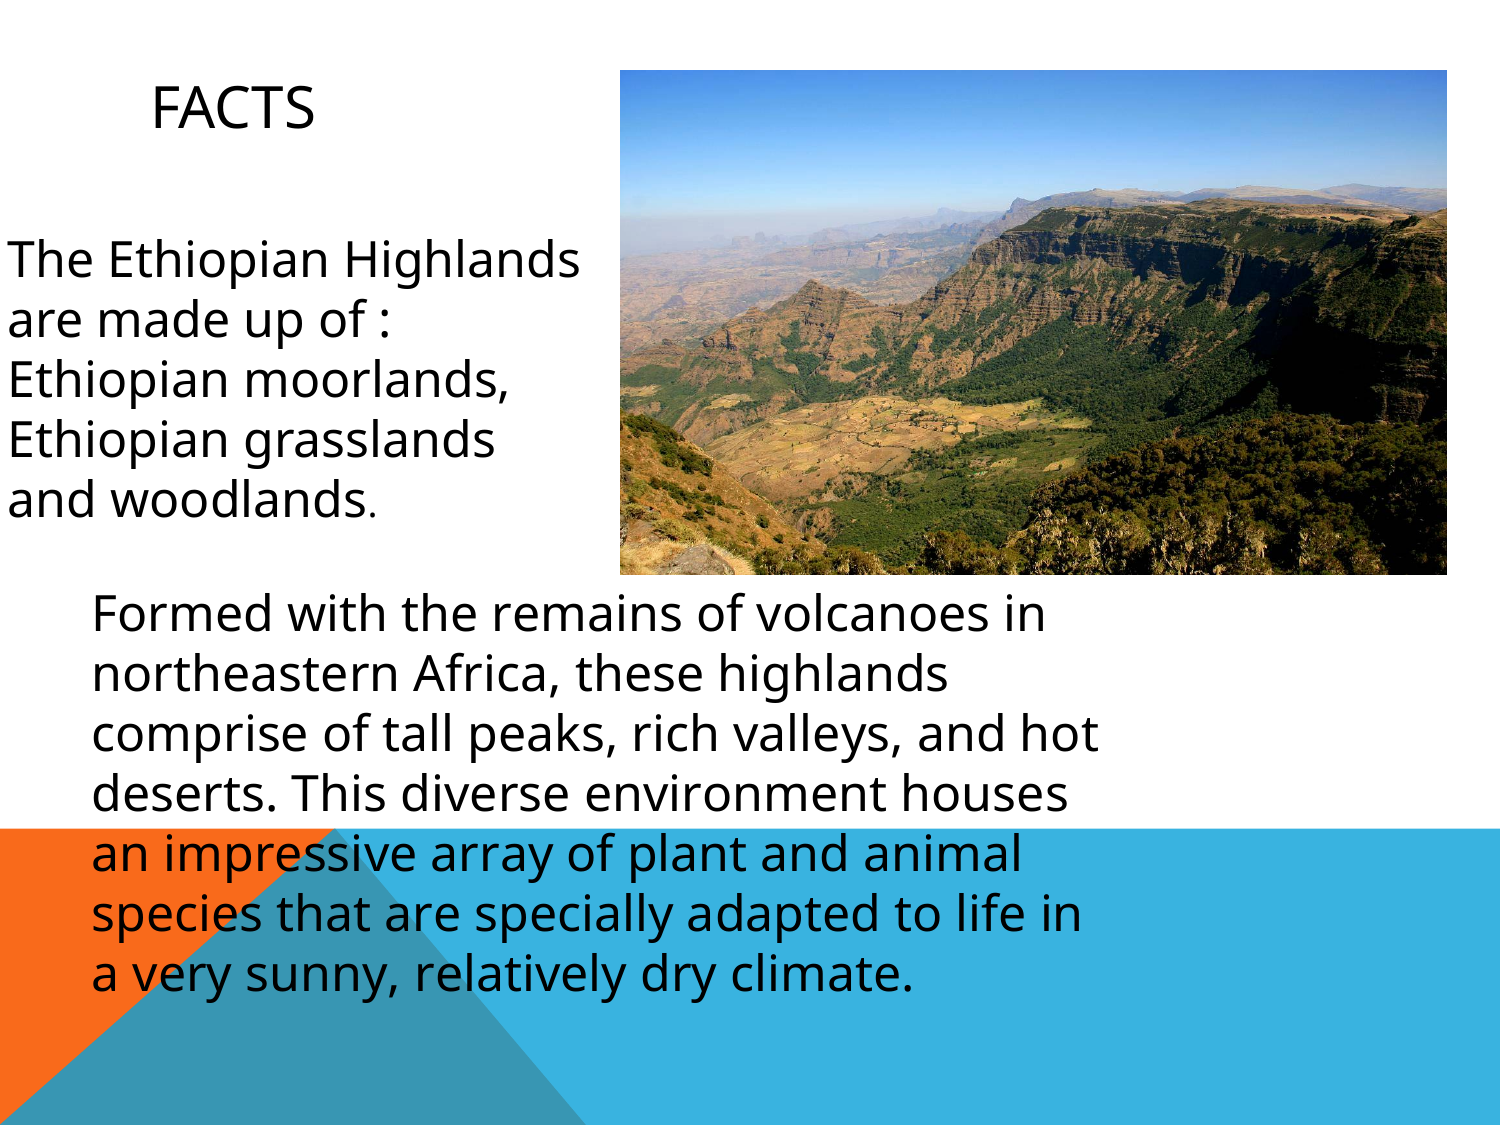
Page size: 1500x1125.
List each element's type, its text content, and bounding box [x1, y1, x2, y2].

text_box The Ethiopian Highlands are made up of : Ethiopian moorlands, Ethiopian grasslands and woodlands. [0, 220, 604, 535]
title facts [135, 60, 1369, 150]
text_box Formed with the remains of volcanoes in northeastern Africa, these highlands comprise of tall peaks, rich valleys, and hot deserts. This diverse environment houses an impressive array of plant and animal species that are specially adapted to life in a very sunny, relatively dry climate. [77, 574, 1131, 1009]
picture [620, 70, 1447, 575]
